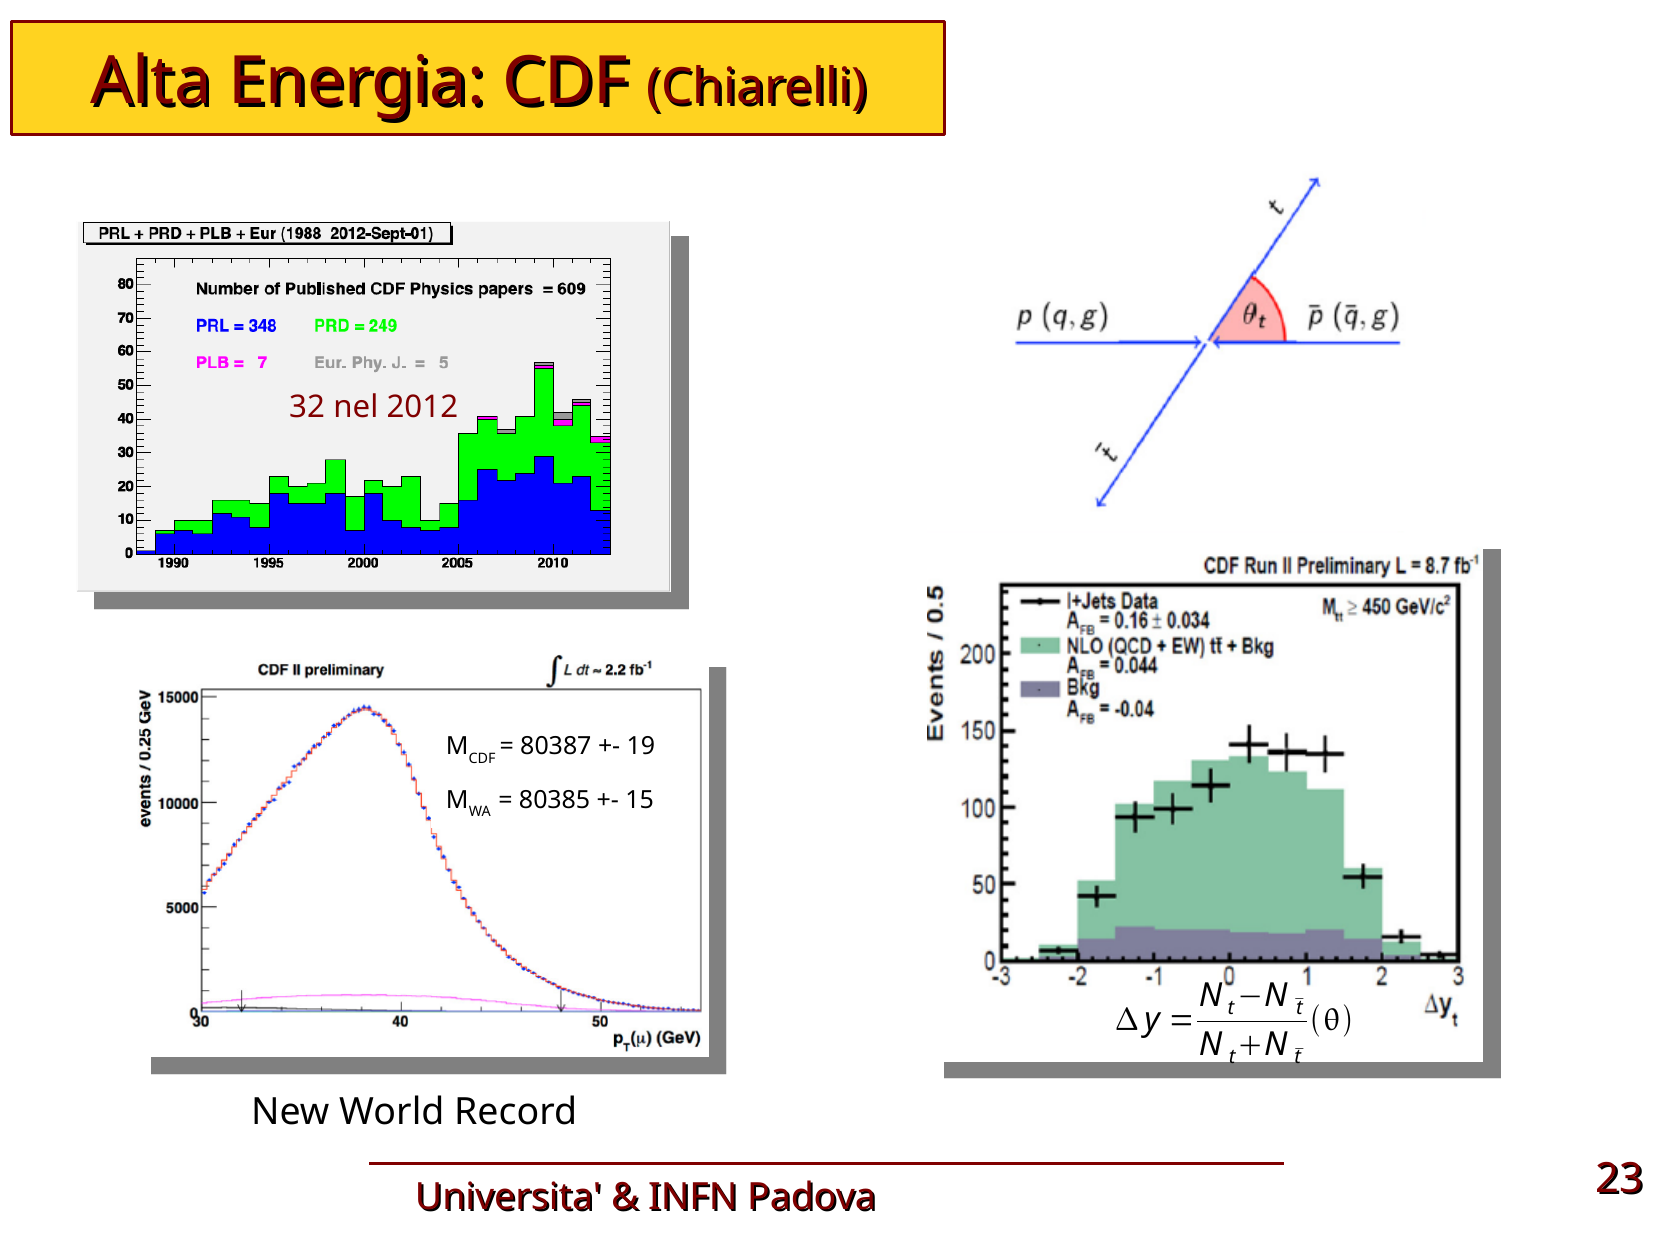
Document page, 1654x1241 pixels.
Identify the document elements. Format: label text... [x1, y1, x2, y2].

picture [974, 147, 1426, 529]
picture [133, 649, 709, 1057]
picture [76, 218, 671, 592]
text_box New World Record [236, 1076, 611, 1136]
title Alta Energia: CDF (Chiarelli) [11, 21, 945, 135]
text_box MCDF = 80387 +- 19 [431, 720, 693, 771]
text_box MWA = 80385 +- 15 [431, 773, 689, 824]
picture [927, 531, 1483, 1062]
chart [1109, 974, 1359, 1069]
